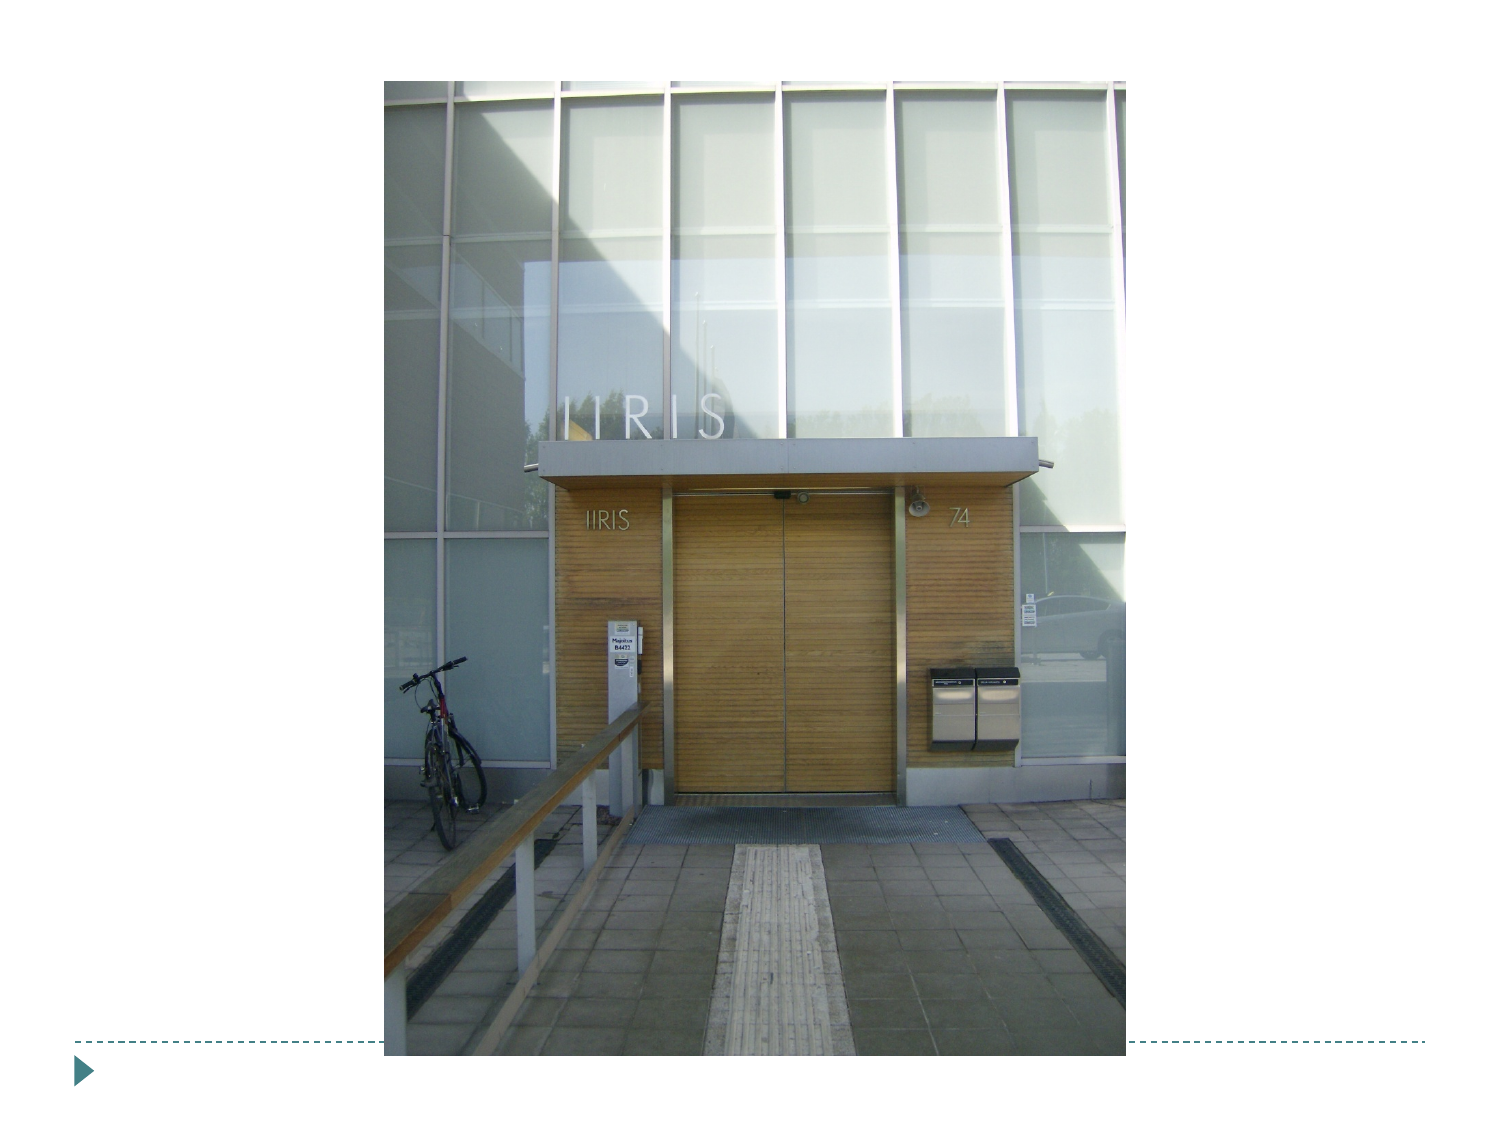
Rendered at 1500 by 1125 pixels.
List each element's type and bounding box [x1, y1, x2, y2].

picture [384, 81, 1126, 1056]
